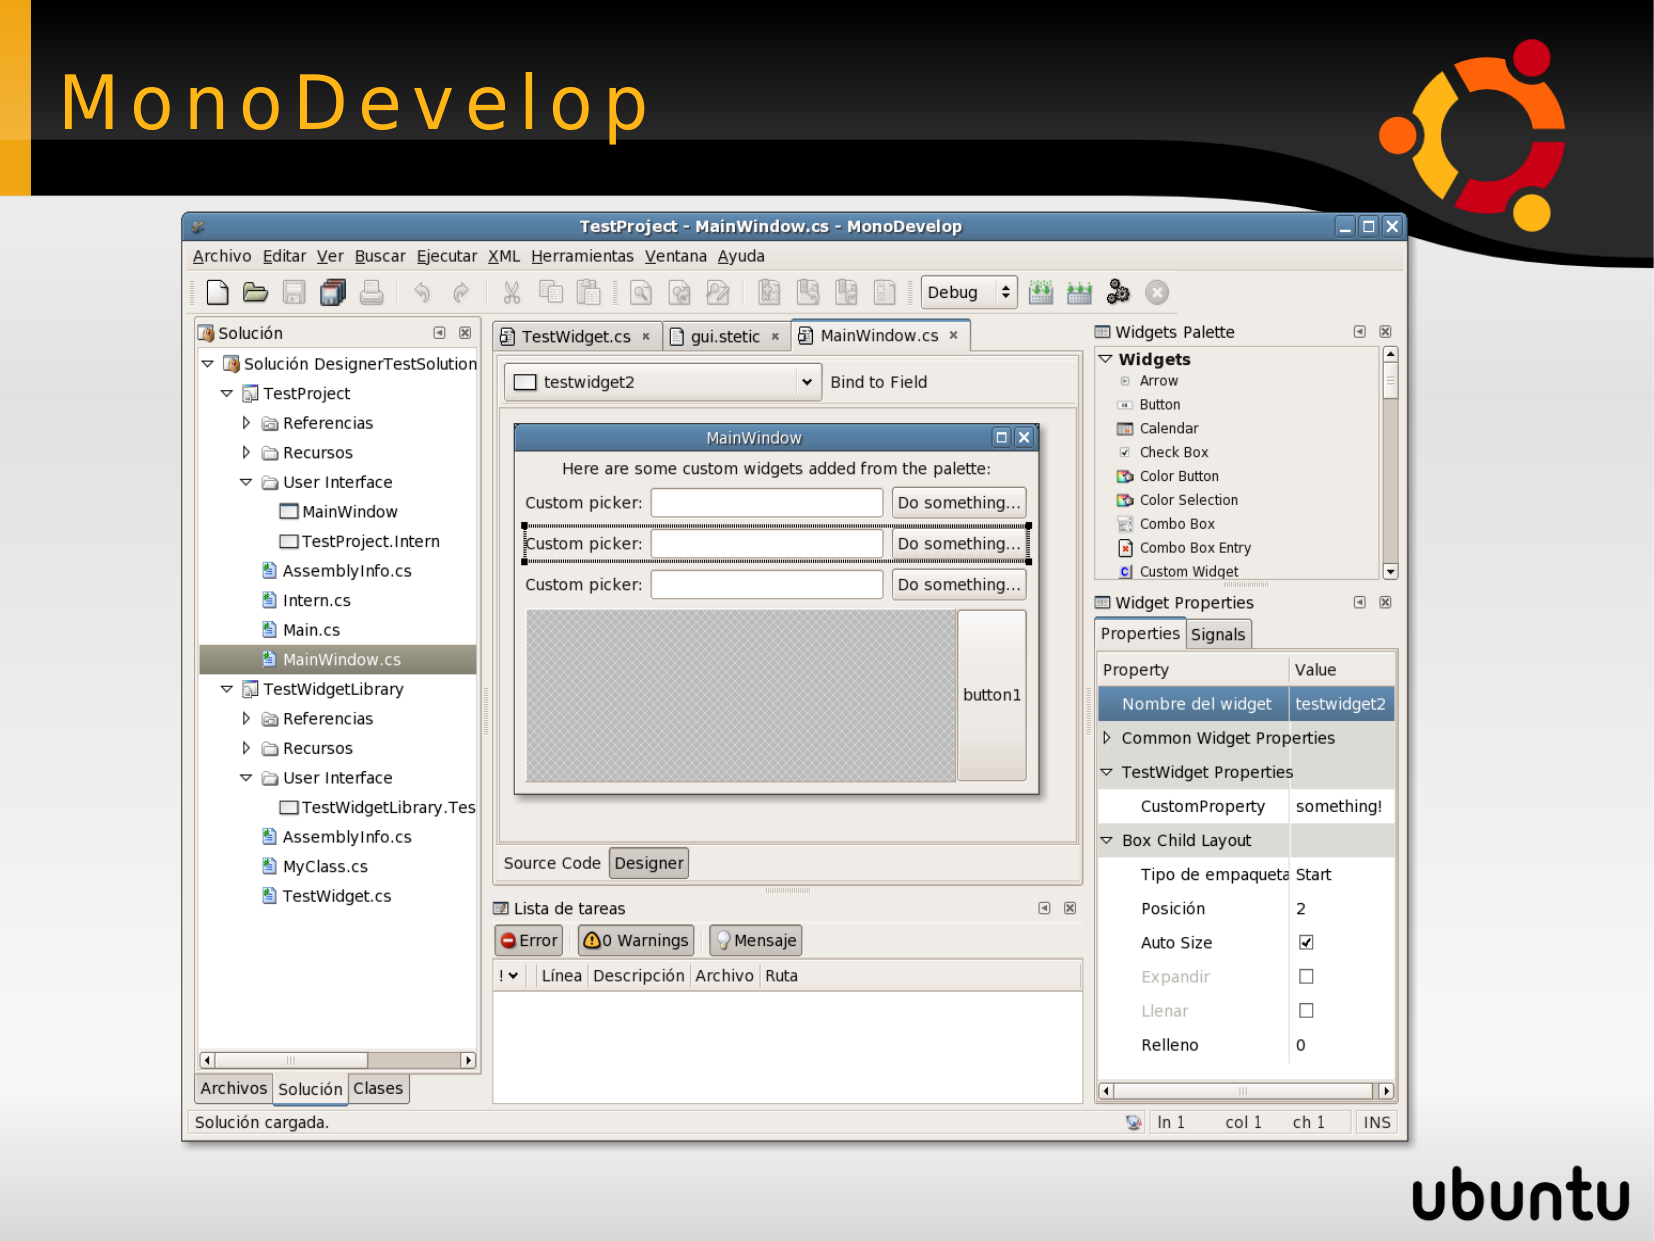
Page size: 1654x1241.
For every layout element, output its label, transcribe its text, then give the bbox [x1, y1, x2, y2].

title MonoDevelop [59, 36, 1270, 171]
picture [0, 0, 1654, 1241]
